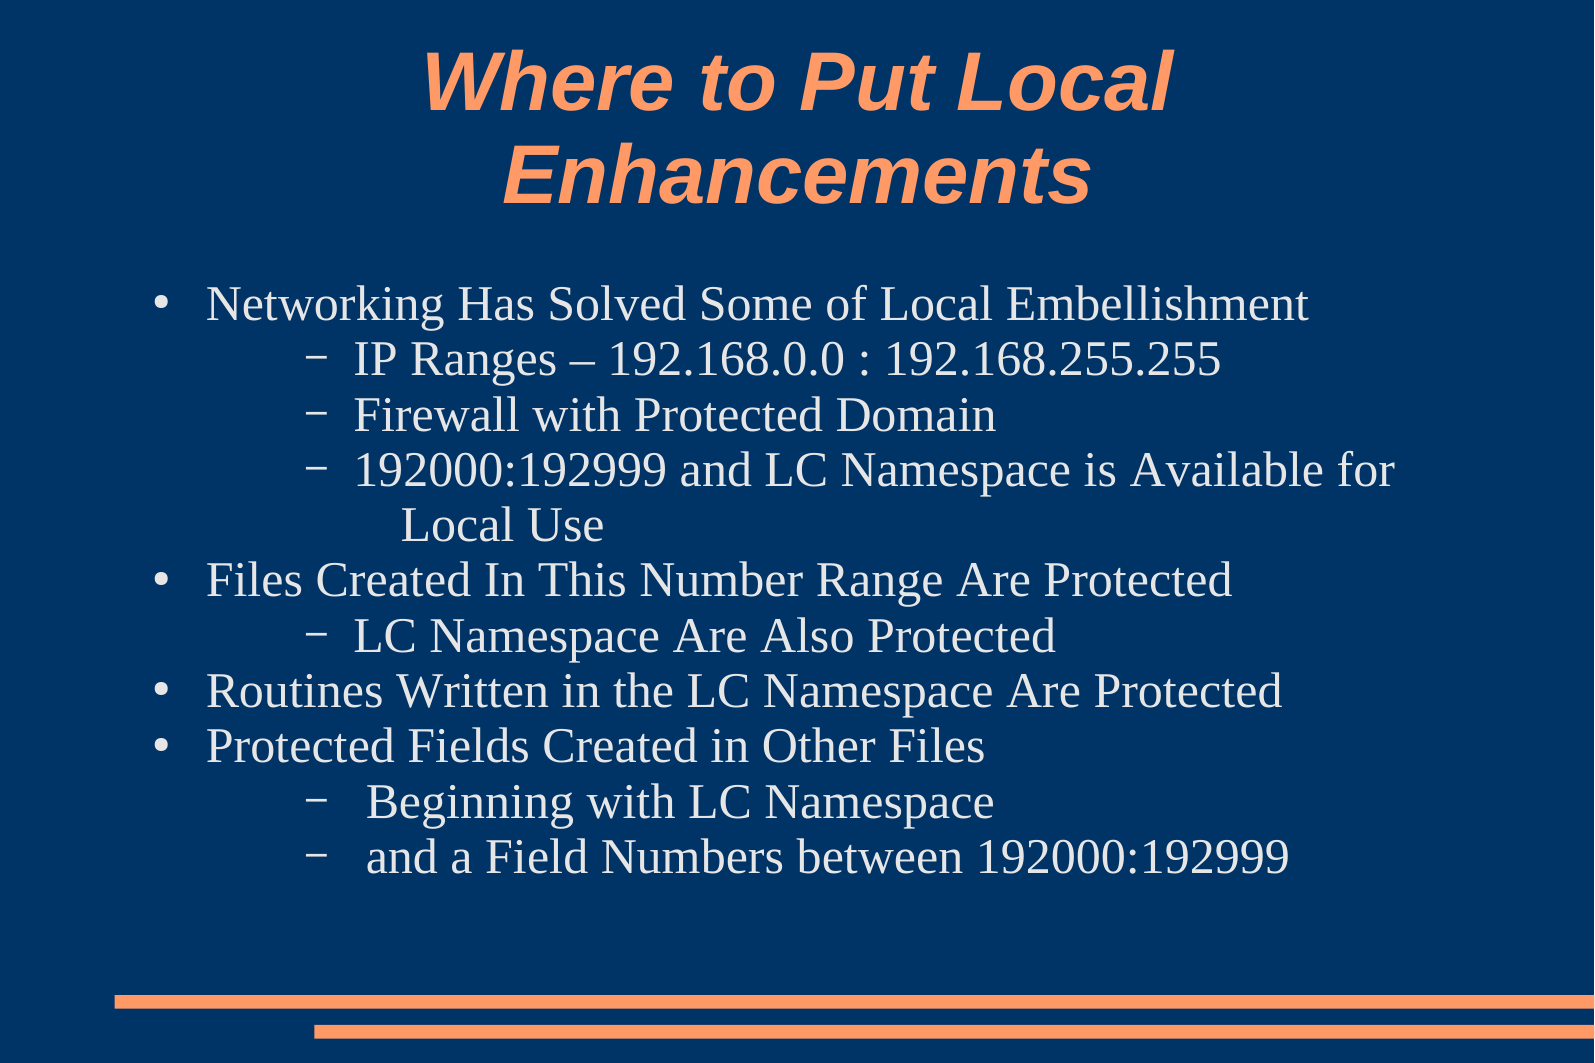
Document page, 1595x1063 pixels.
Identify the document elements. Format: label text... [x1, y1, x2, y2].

list Networking Has Solved Some of Local Embellishment IP Ranges – 192.168.0.0 : 192.168.255.255 Firewall with Protected Domain 192000:192999 and LC Namespace is Available for Local Use Files Created In This Number Range Are Protected LC Namespace Are Also Protected Routines Written in the LC Namespace Are Protected Protected Fields Created in Other Files Beginning with LC Namespace and a Field Numbers between 192000:192999 [117, 276, 1505, 971]
title Where to Put Local Enhancements [117, 39, 1479, 218]
